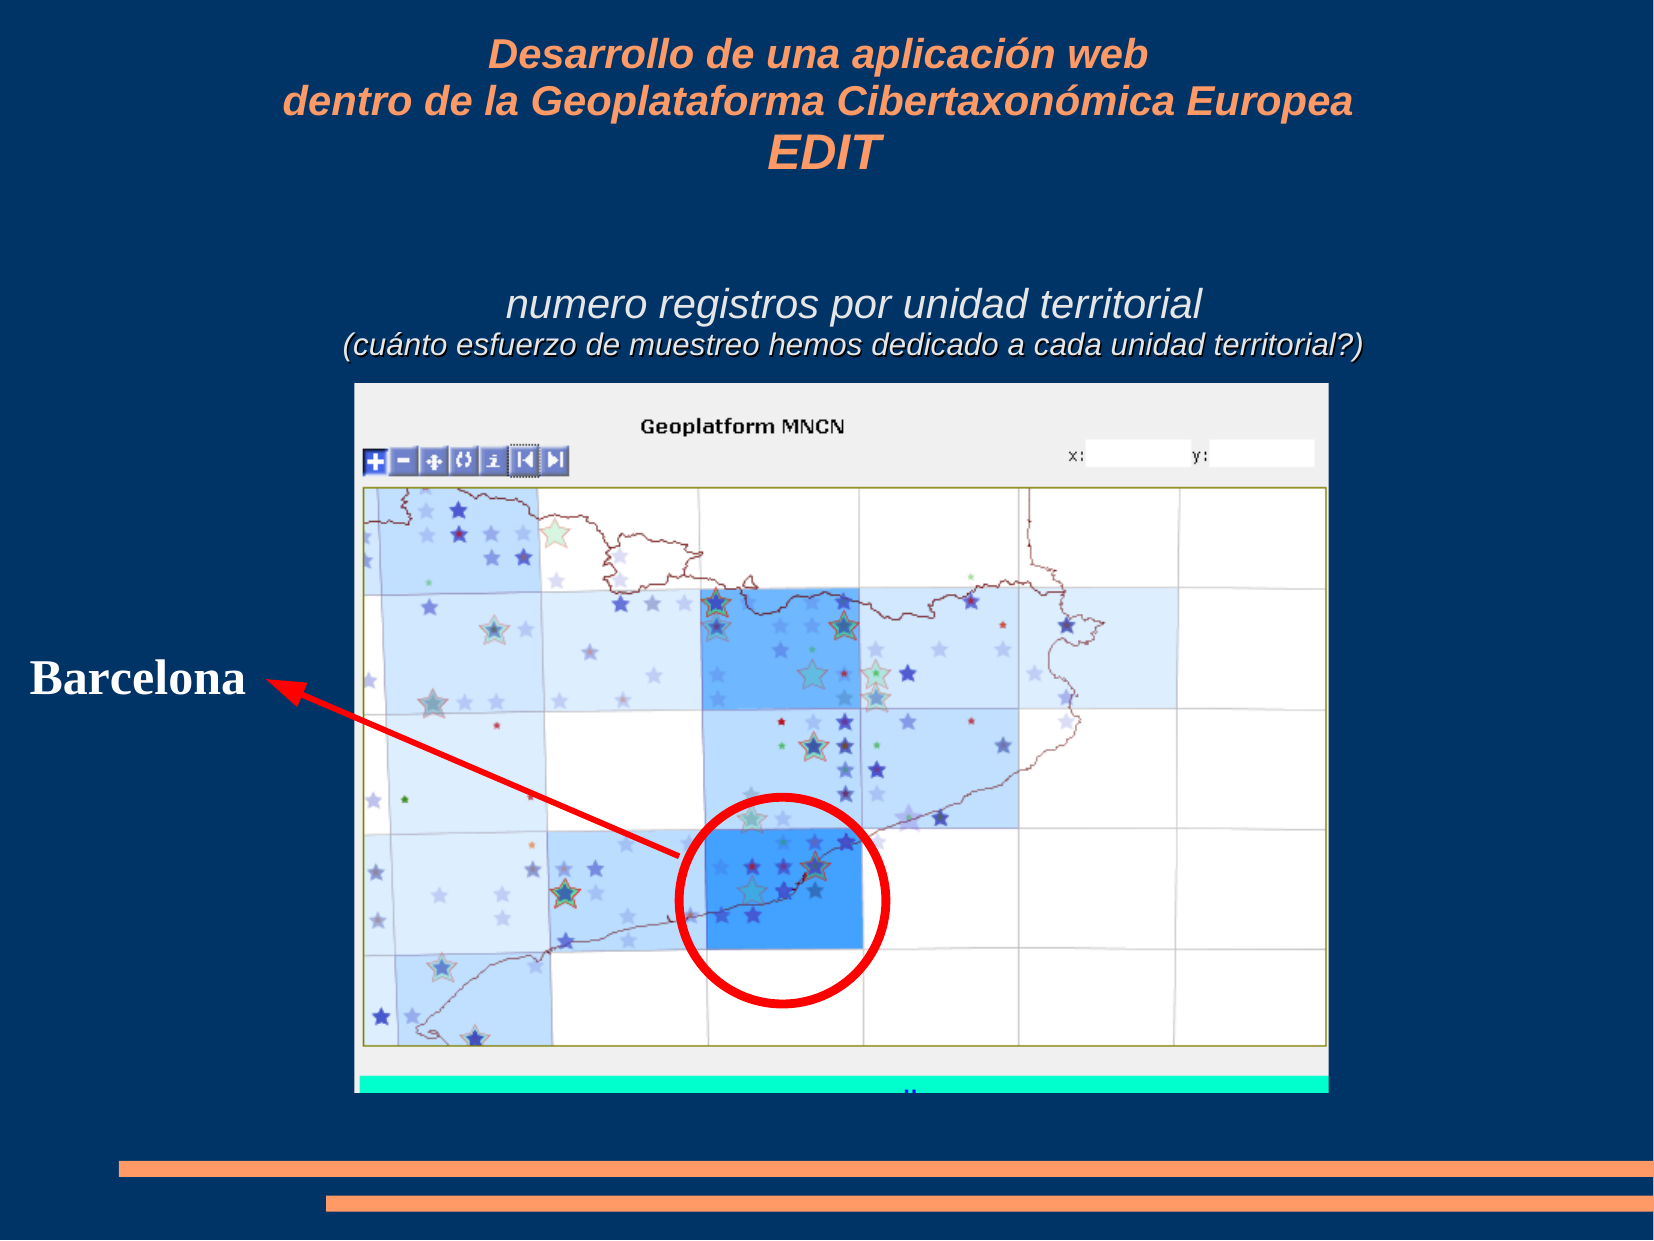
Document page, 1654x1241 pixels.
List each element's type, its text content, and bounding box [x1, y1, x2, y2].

title Desarrollo de una aplicación web dentro de la Geoplataforma Cibertaxonómica Europea EDIT [118, 29, 1531, 182]
list numero registros por unidad territorial (cuánto esfuerzo de muestreo hemos dedicado a cada unidad territorial?) [125, 206, 1565, 1241]
text_box Barcelona [29, 649, 296, 707]
picture [354, 383, 1329, 1093]
